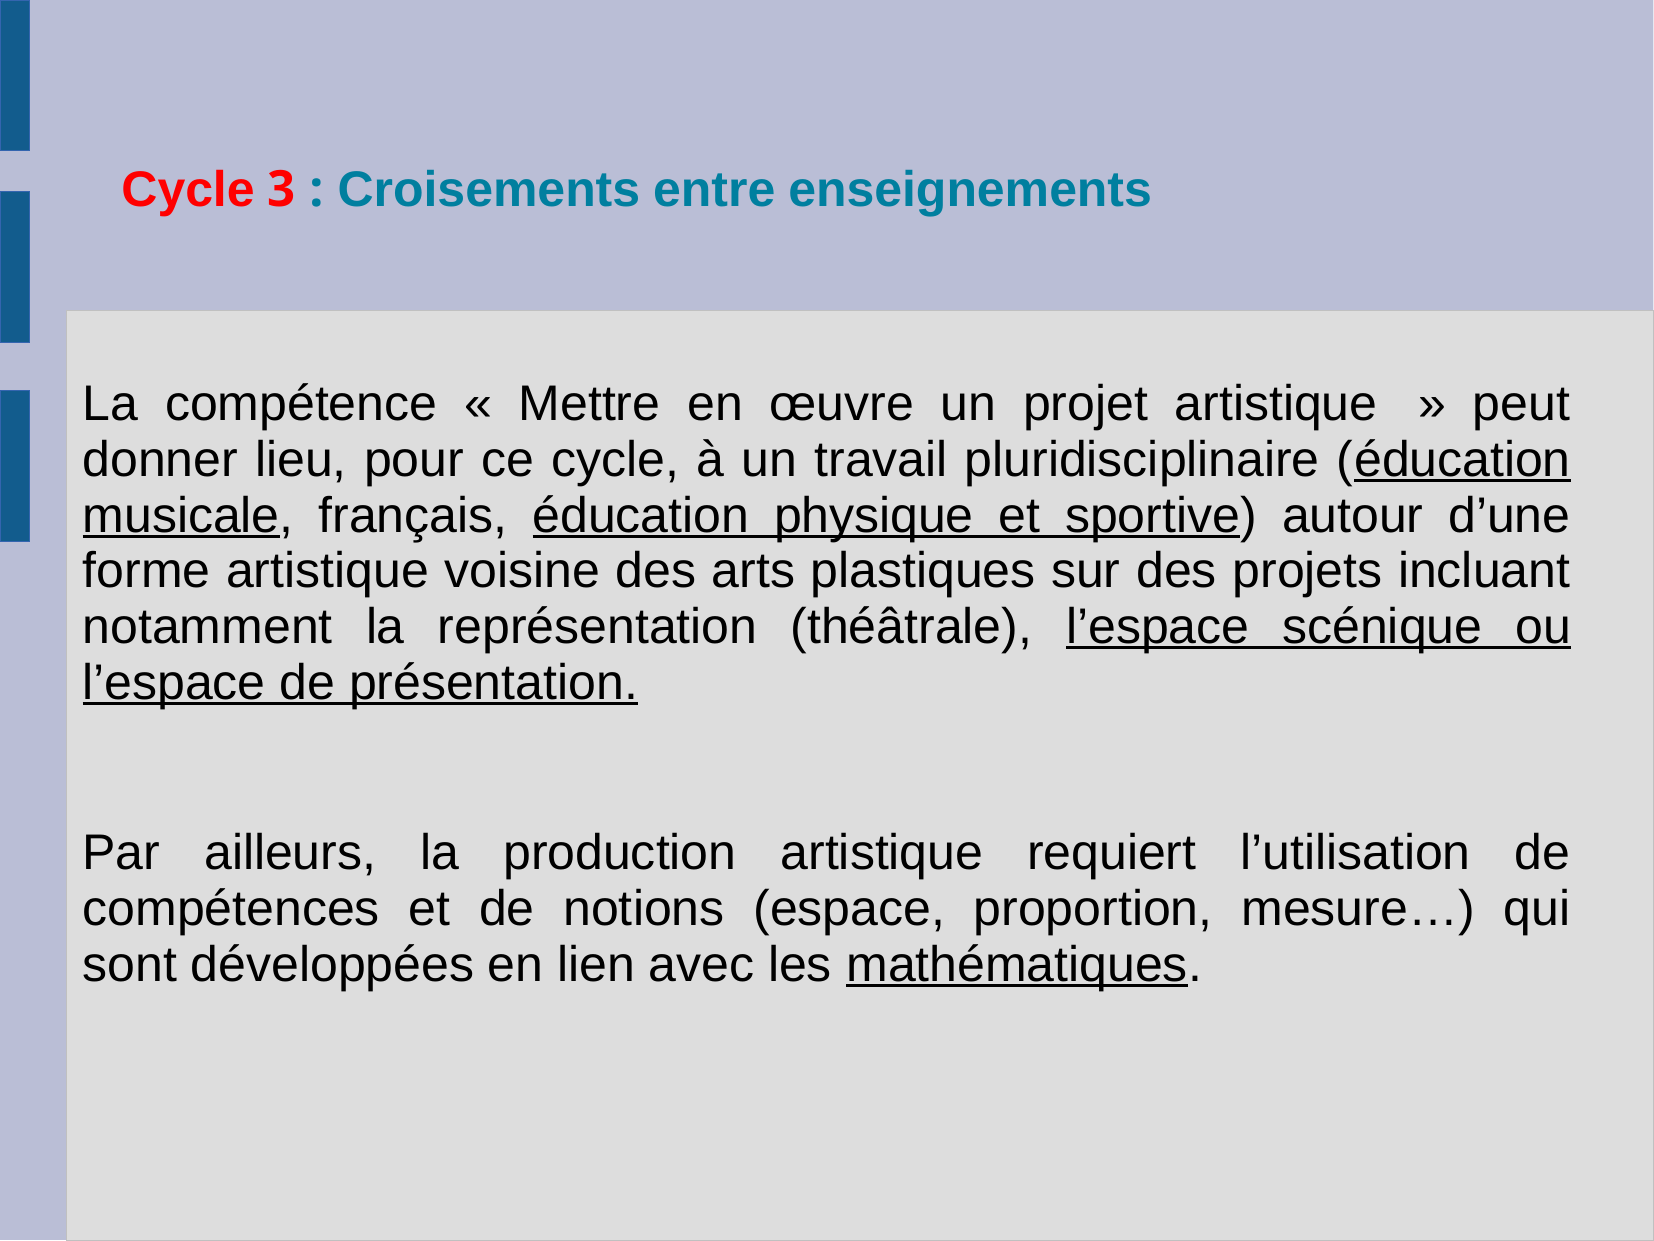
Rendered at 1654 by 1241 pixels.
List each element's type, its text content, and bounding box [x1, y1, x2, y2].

title Cycle 3 : Croisements entre enseignements [121, 91, 1534, 290]
list La compétence « Mettre en œuvre un projet artistique » peut donner lieu, pour ce cycle, à un travail pluridisciplinaire (éducation musicale, français, éducation physique et sportive) autour d’une forme artistique voisine des arts plastiques sur des projets incluant notamment la représentation (théâtrale), l’espace scénique ou l’espace de présentation. Par ailleurs, la production artistique requiert l’utilisation de compétences et de notions (espace, proportion, mesure…) qui sont développées en lien avec les mathématiques. [82, 290, 1571, 1226]
